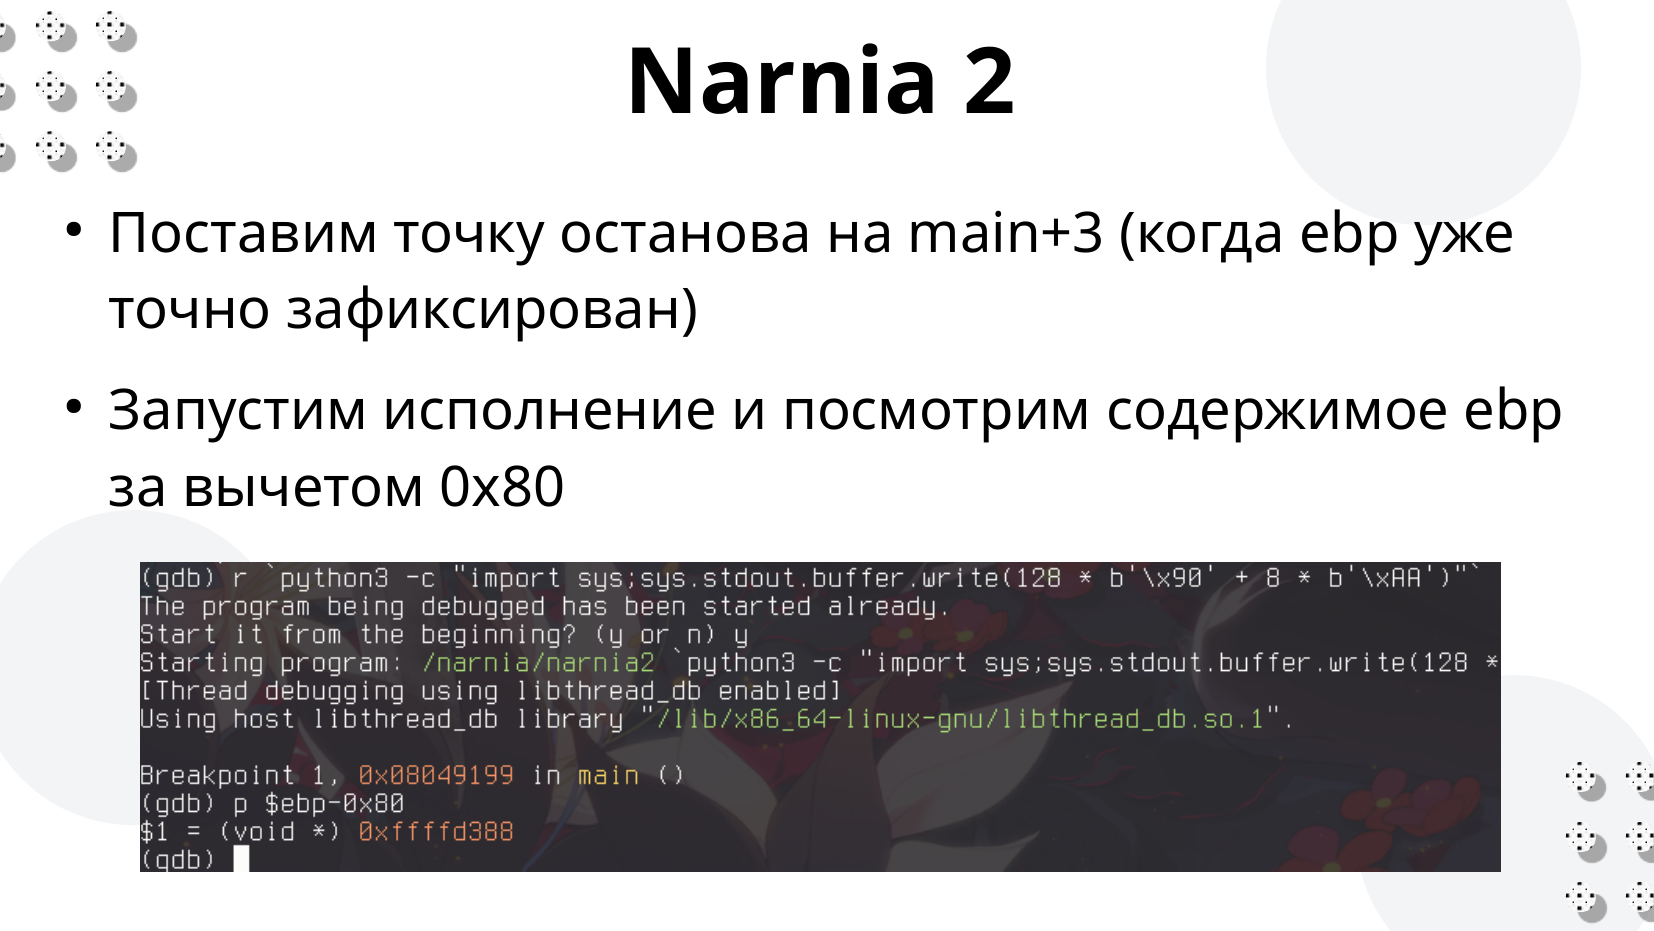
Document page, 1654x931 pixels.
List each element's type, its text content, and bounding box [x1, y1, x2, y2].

picture [0, 134, 7, 159]
picture [0, 74, 6, 99]
picture [1625, 761, 1654, 792]
title Narnia 2 [76, 0, 1565, 156]
picture [35, 11, 66, 42]
picture [35, 71, 66, 102]
picture [35, 131, 67, 162]
picture [1625, 821, 1654, 853]
list Поставим точку останова на main+3 (когда ebp уже точно зафиксирован) Запустим исполнение и посмотрим содержимое ebp за вычетом 0x80 [49, 192, 1576, 526]
picture [140, 562, 1501, 872]
picture [1565, 821, 1596, 853]
picture [0, 14, 6, 39]
picture [1565, 882, 1596, 913]
picture [1625, 881, 1654, 912]
picture [1565, 761, 1596, 793]
picture [99, 156, 123, 162]
